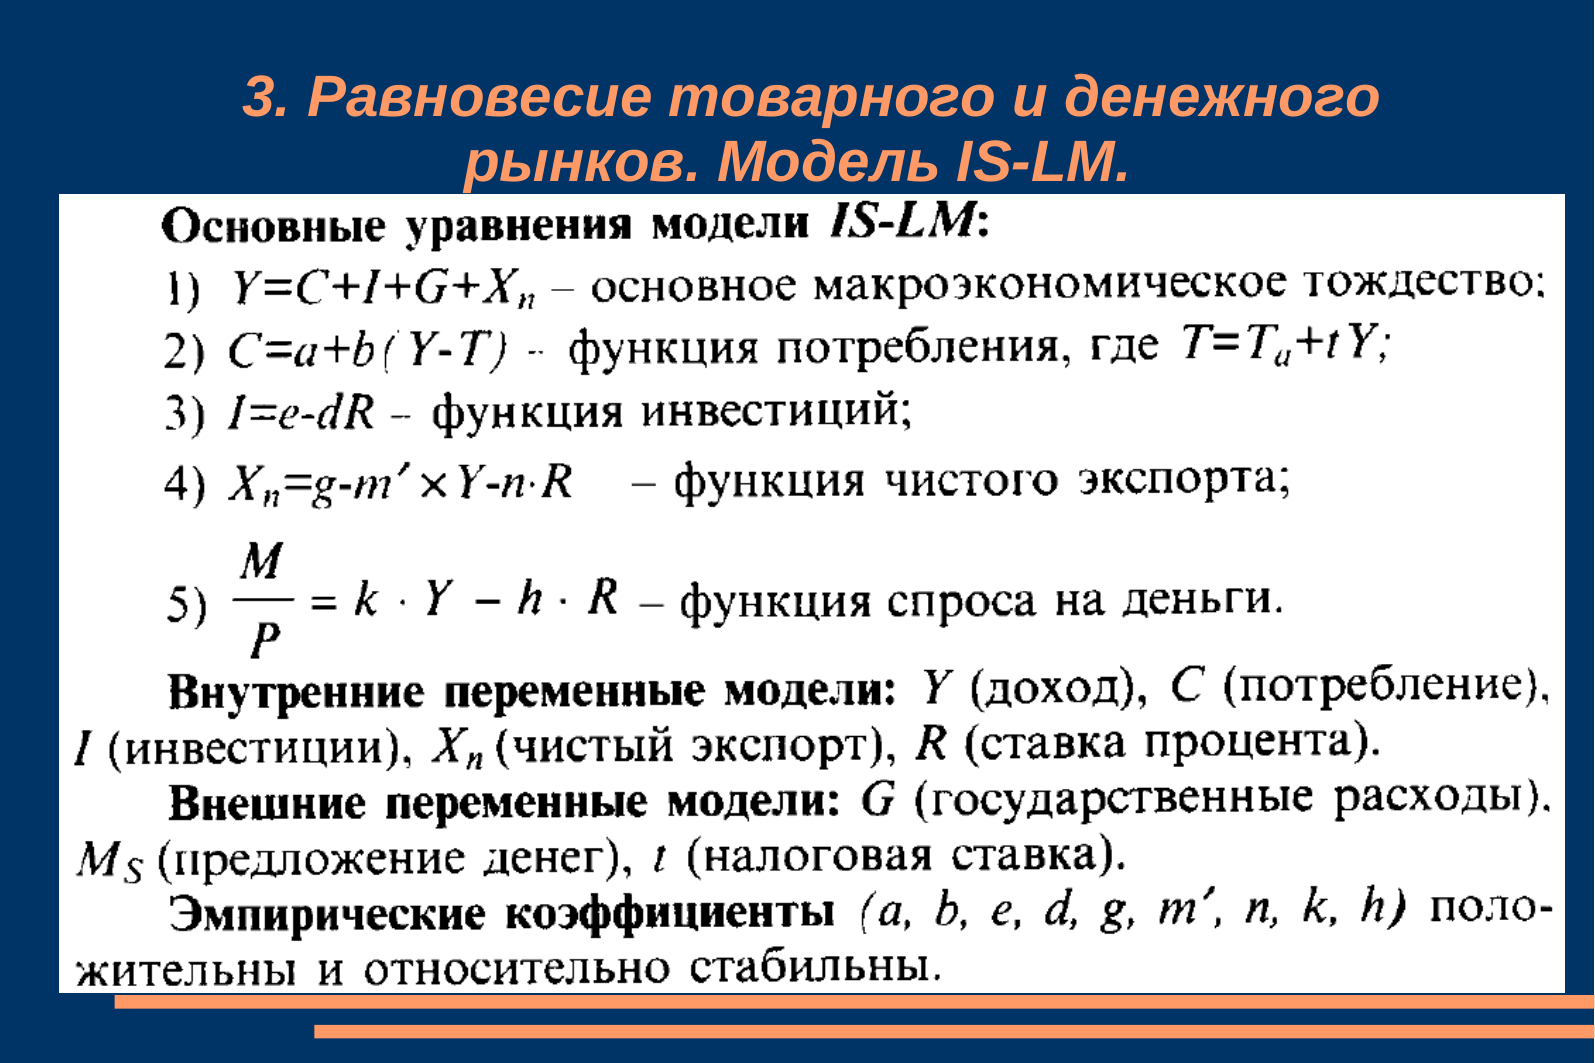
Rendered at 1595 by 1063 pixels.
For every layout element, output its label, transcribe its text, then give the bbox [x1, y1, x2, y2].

title 3. Равновесие товарного и денежного рынков. Модель IS-LM. [117, 47, 1479, 194]
picture [59, 194, 1565, 993]
